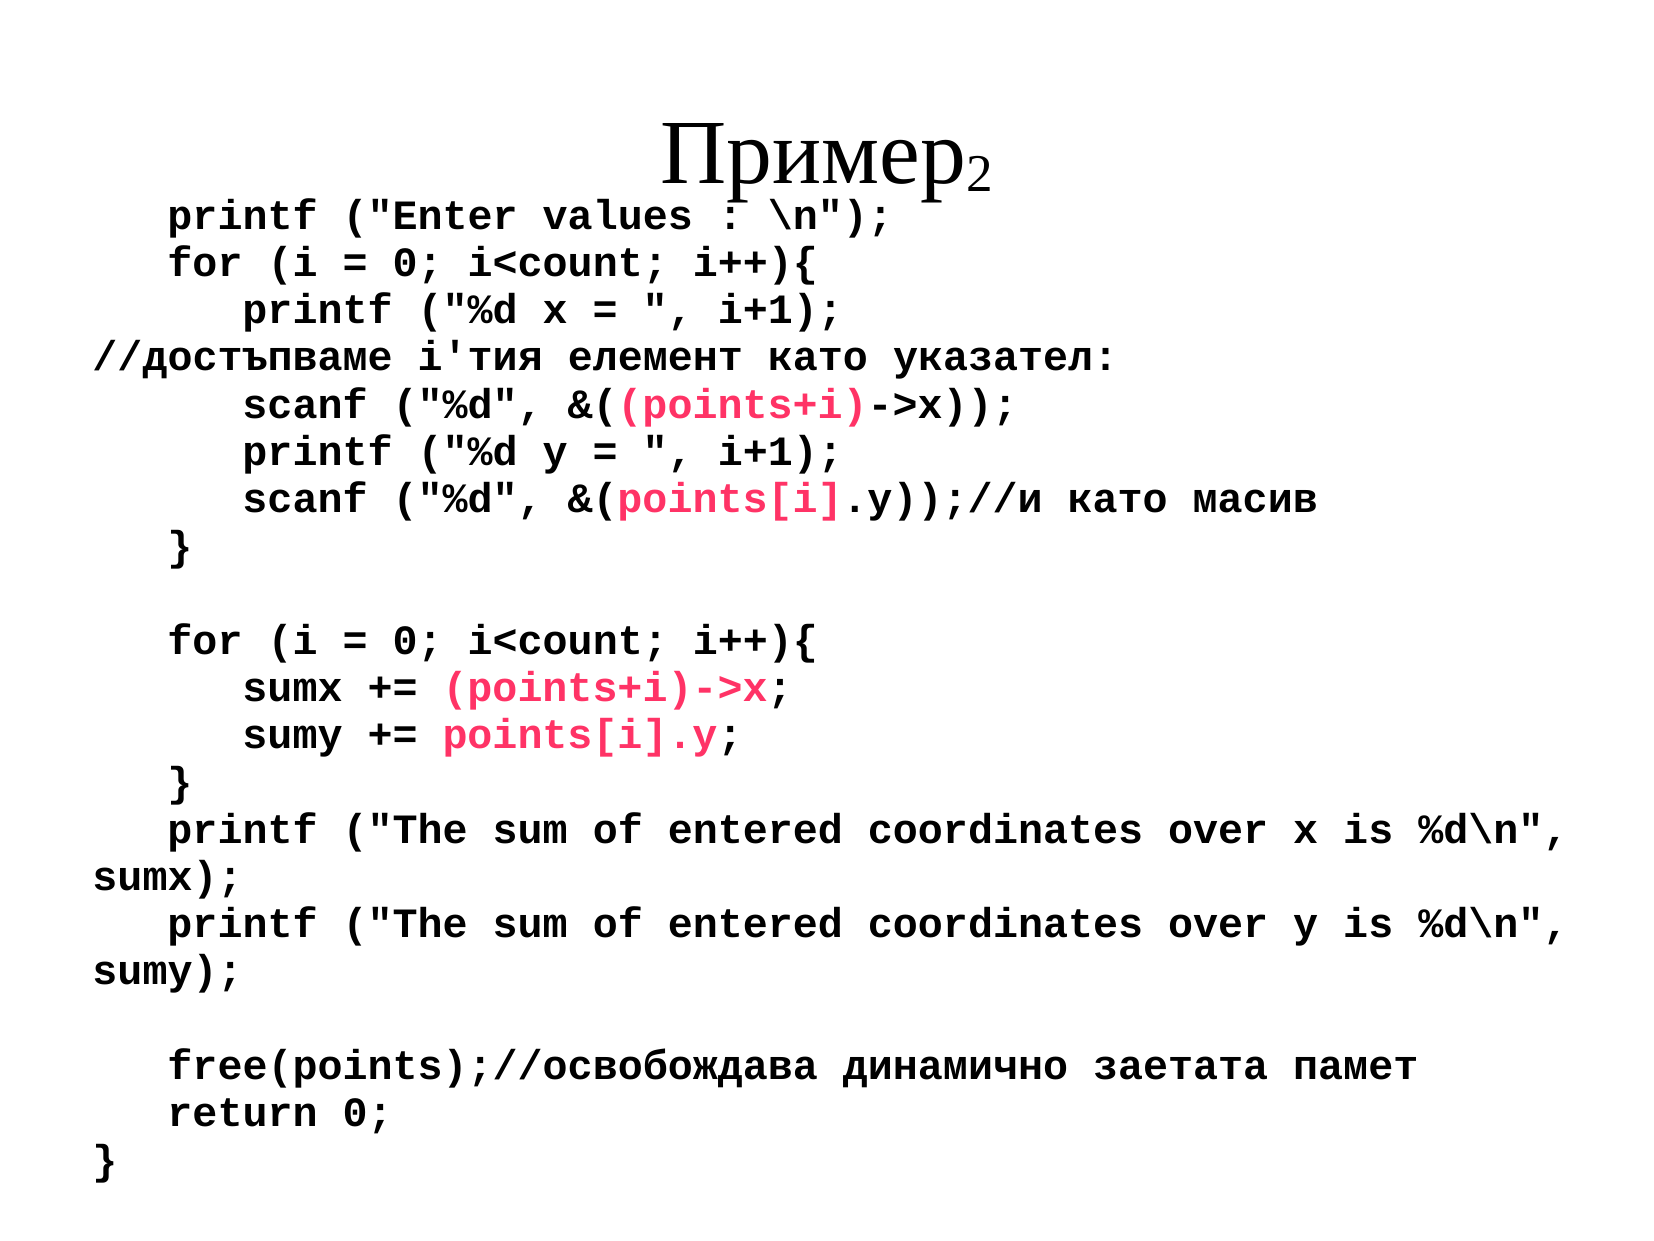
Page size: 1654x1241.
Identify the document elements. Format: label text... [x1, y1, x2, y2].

text_box printf ("Enter values : \n"); for (i = 0; i<count; i++){ printf ("%d x = ", i+1); //достъпваме i'тия елемент като указател: scanf ("%d", &((points+i)->x)); printf ("%d y = ", i+1); scanf ("%d", &(points[i].y));//и като масив } for (i = 0; i<count; i++){ sumx += (points+i)->x; sumy += points[i].y; } printf ("The sum of entered coordinates over x is %d\n", sumx); printf ("The sum of entered coordinates over y is %d\n", sumy); free(points);//освобождава динамично заетата памет return 0; } [77, 187, 1630, 1206]
title Пример2 [82, 49, 1571, 187]
